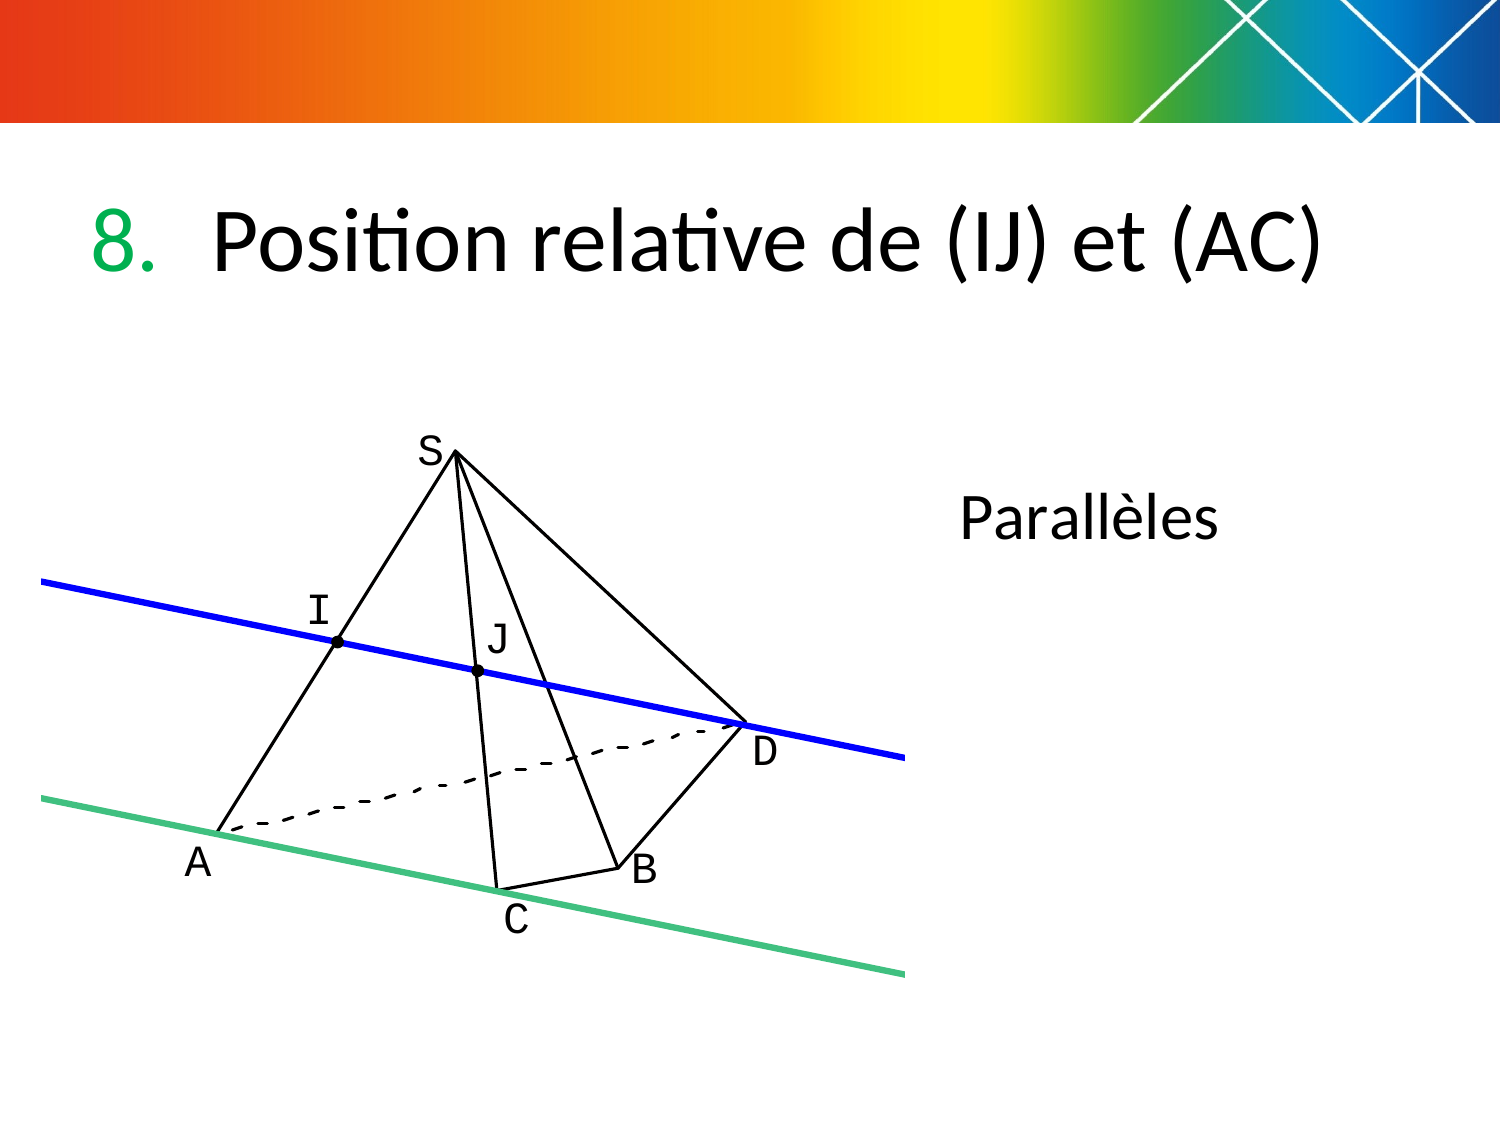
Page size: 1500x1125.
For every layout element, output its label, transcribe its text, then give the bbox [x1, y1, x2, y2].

picture [1340, 0, 1500, 123]
picture [41, 361, 905, 987]
picture [0, 0, 1359, 123]
text_box Parallèles [944, 465, 1335, 562]
title Position relative de (IJ) et (AC) [75, 163, 1426, 305]
